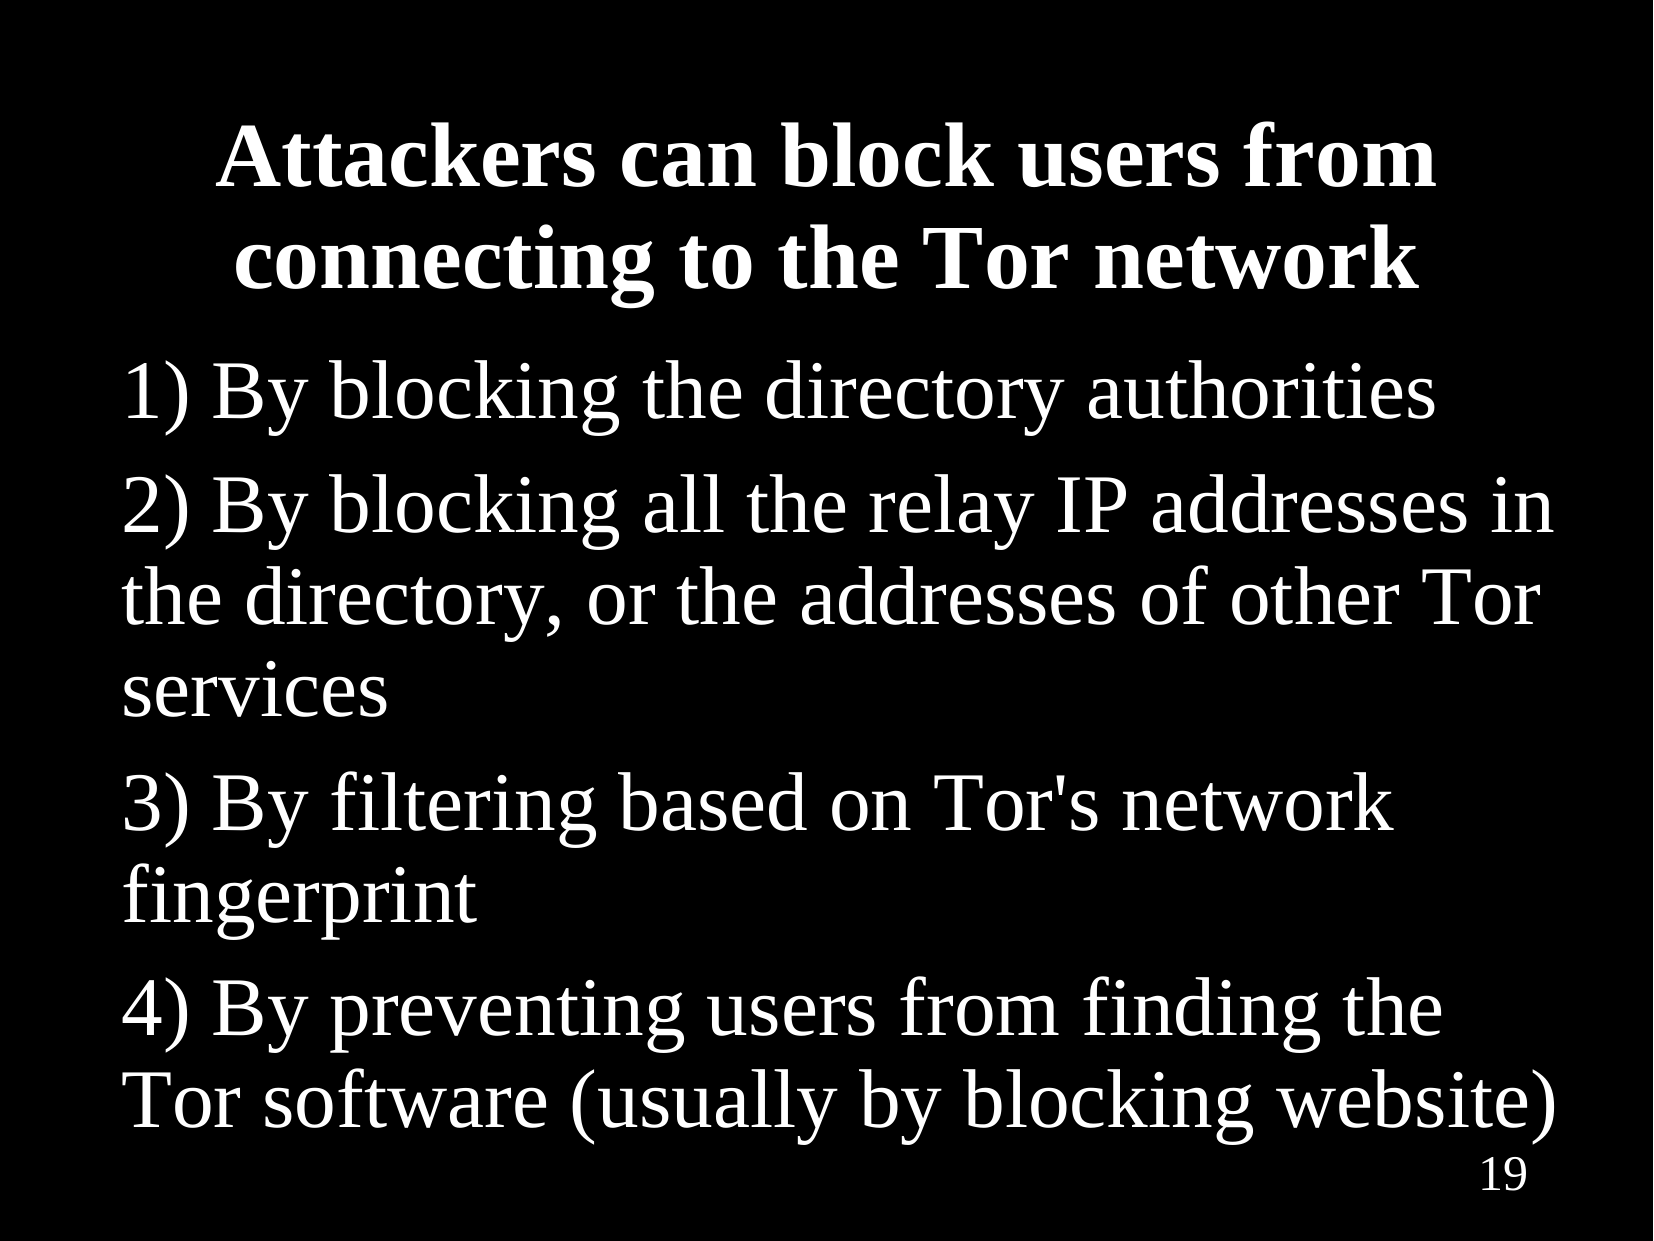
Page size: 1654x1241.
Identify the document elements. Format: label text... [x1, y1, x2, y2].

title Attackers can block users from connecting to the Tor network [121, 86, 1534, 327]
list 1) By blocking the directory authorities 2) By blocking all the relay IP addresses in the directory, or the addresses of other Tor services 3) By filtering based on Tor's network fingerprint 4) By preventing users from finding the Tor software (usually by blocking website) [121, 344, 1572, 1146]
